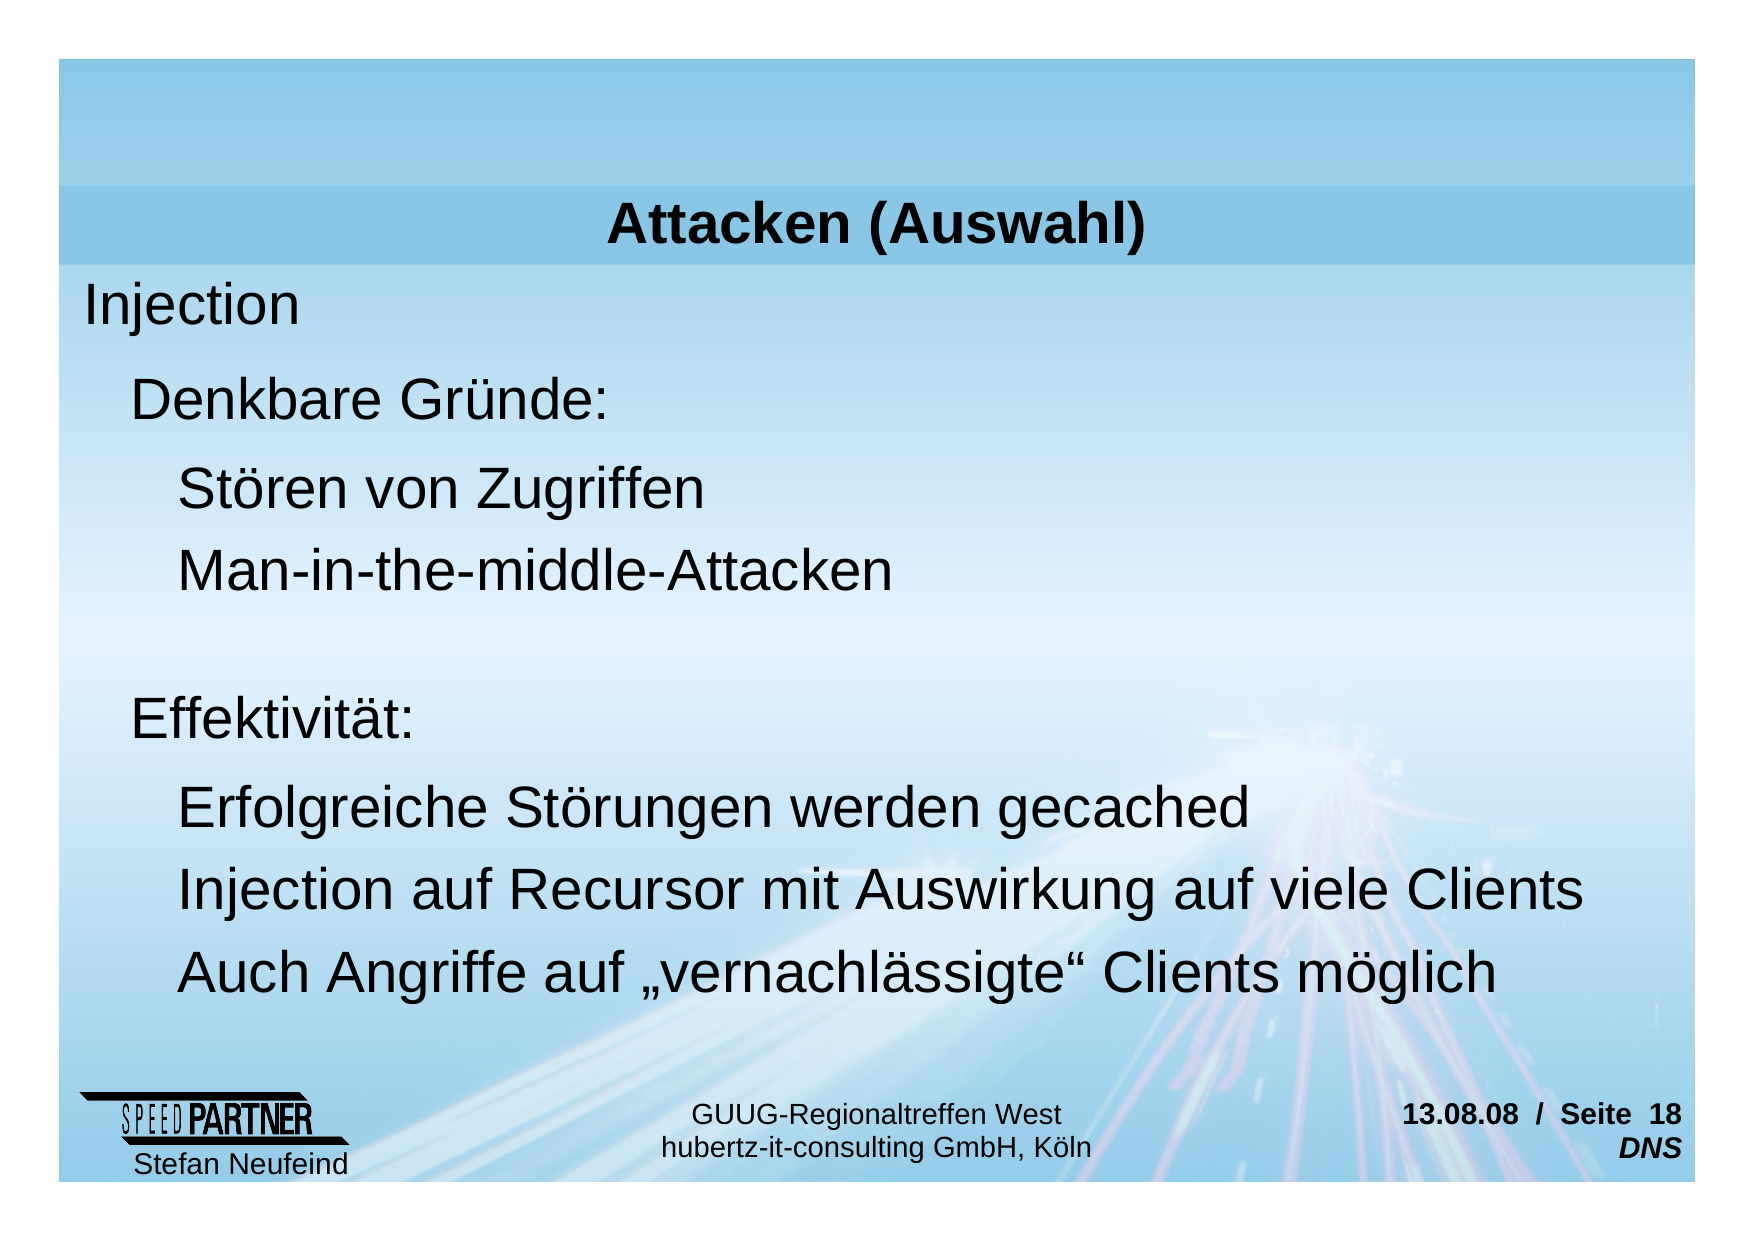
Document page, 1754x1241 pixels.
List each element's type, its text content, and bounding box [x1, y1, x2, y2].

list Injection Denkbare Gründe: Stören von Zugriffen Man-in-the-middle-Attacken Effektivität: Erfolgreiche Störungen werden gecached Injection auf Recursor mit Auswirkung auf viele Clients Auch Angriffe auf „vernachlässigte“ Clients möglich [71, 272, 1695, 1055]
title Attacken (Auswahl) [59, 191, 1695, 257]
picture [59, 59, 1695, 185]
picture [59, 265, 1695, 1182]
